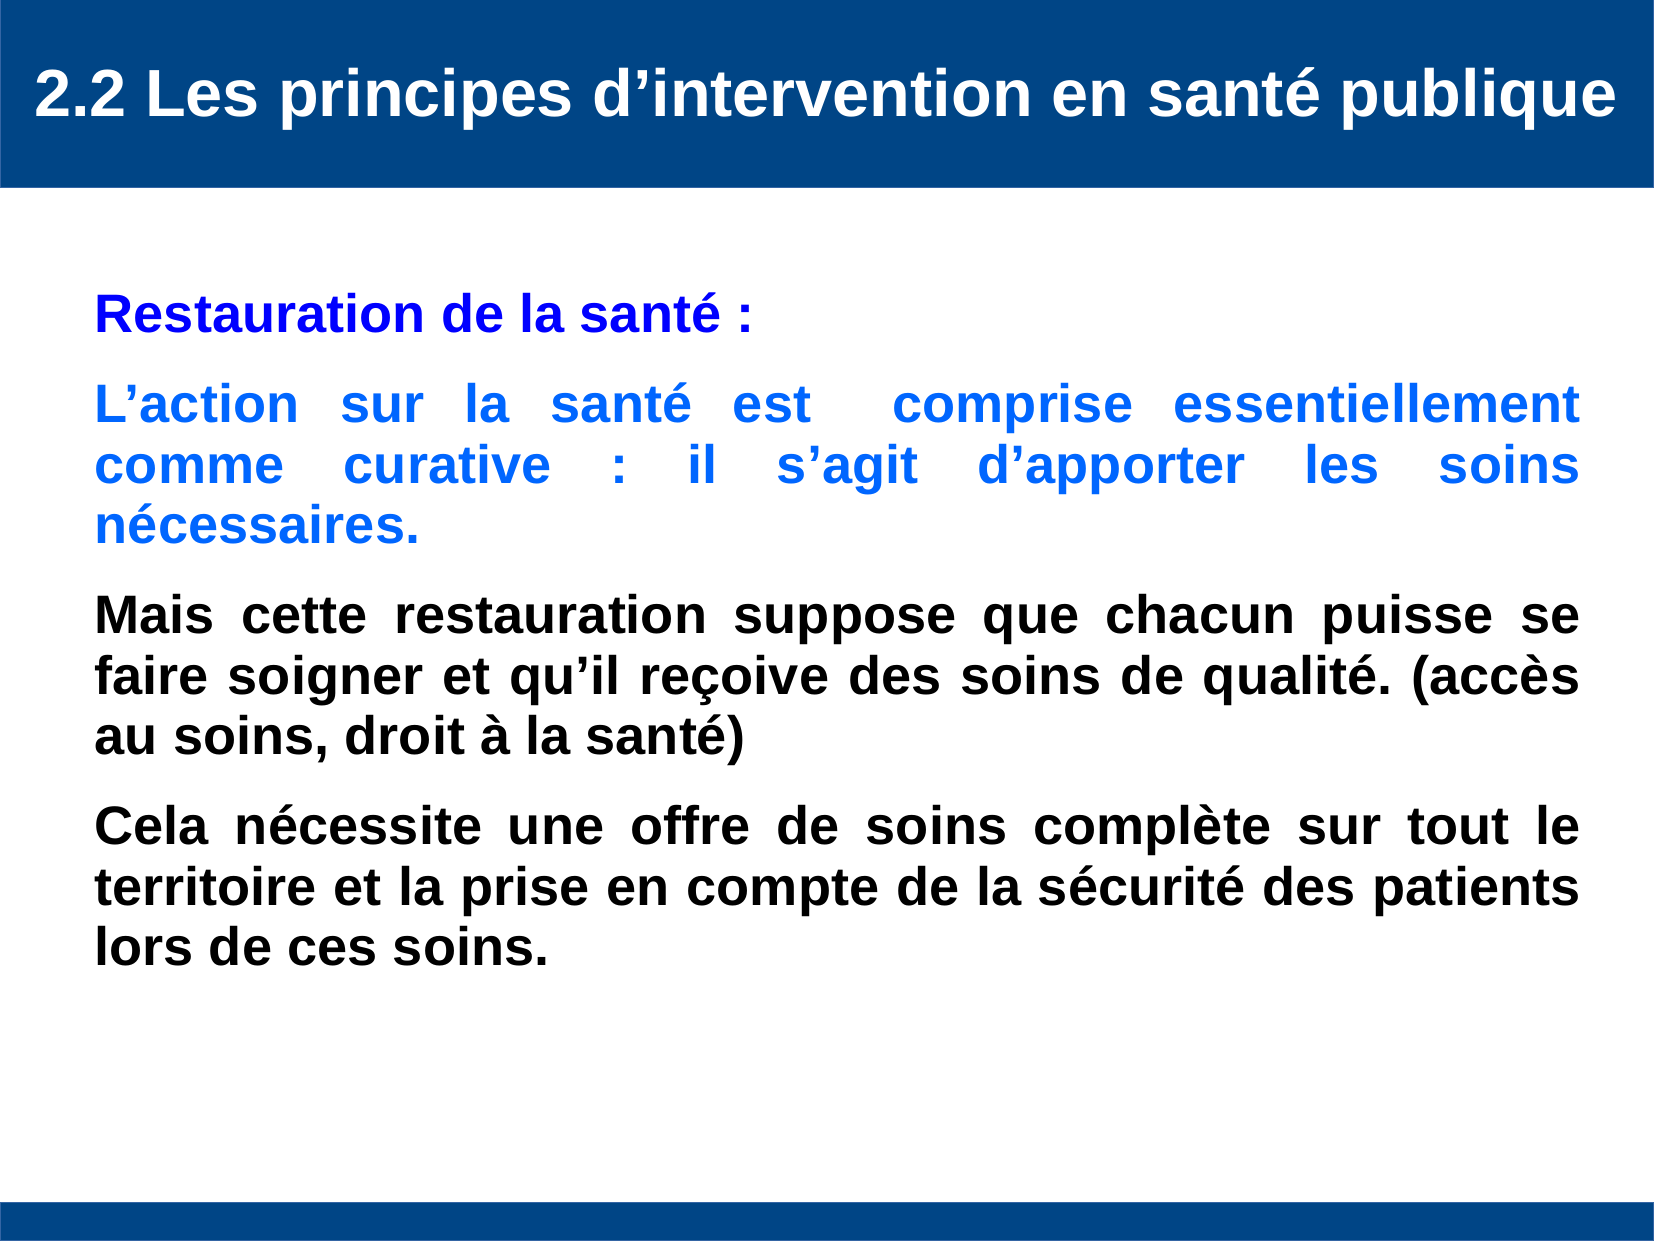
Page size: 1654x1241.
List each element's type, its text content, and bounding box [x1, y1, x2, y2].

list Restauration de la santé : L’action sur la santé est comprise essentiellement comme curative : il s’agit d’apporter les soins nécessaires. Mais cette restauration suppose que chacun puisse se faire soigner et qu’il reçoive des soins de qualité. (accès au soins, droit à la santé) Cela nécessite une offre de soins complète sur tout le territoire et la prise en compte de la sécurité des patients lors de ces soins. [94, 283, 1583, 1003]
title 2.2 Les principes d’intervention en santé publique [0, 0, 1654, 188]
